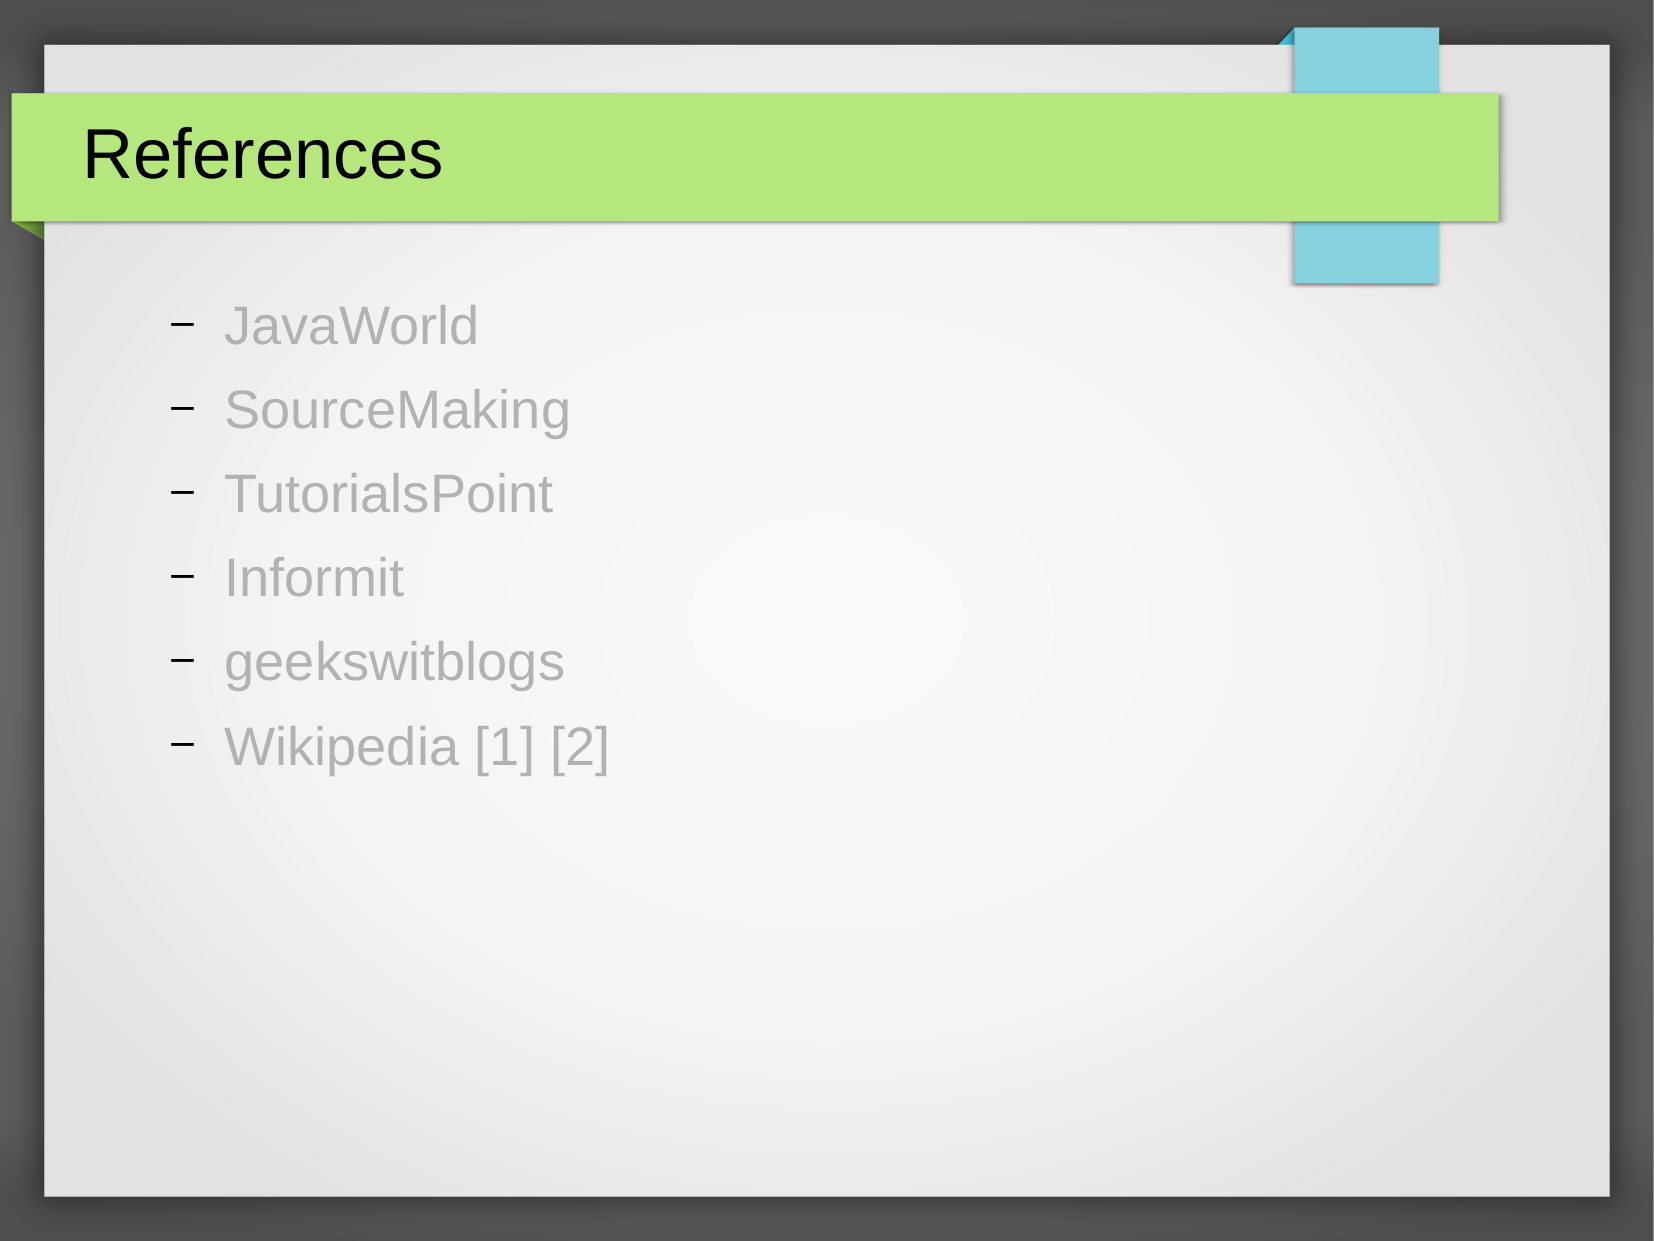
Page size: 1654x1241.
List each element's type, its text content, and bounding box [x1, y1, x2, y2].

title References [82, 94, 1264, 213]
picture [0, 0, 1654, 1241]
list JavaWorld SourceMaking TutorialsPoint Informit geekswitblogs Wikipedia [1] [2] [82, 295, 1571, 1015]
